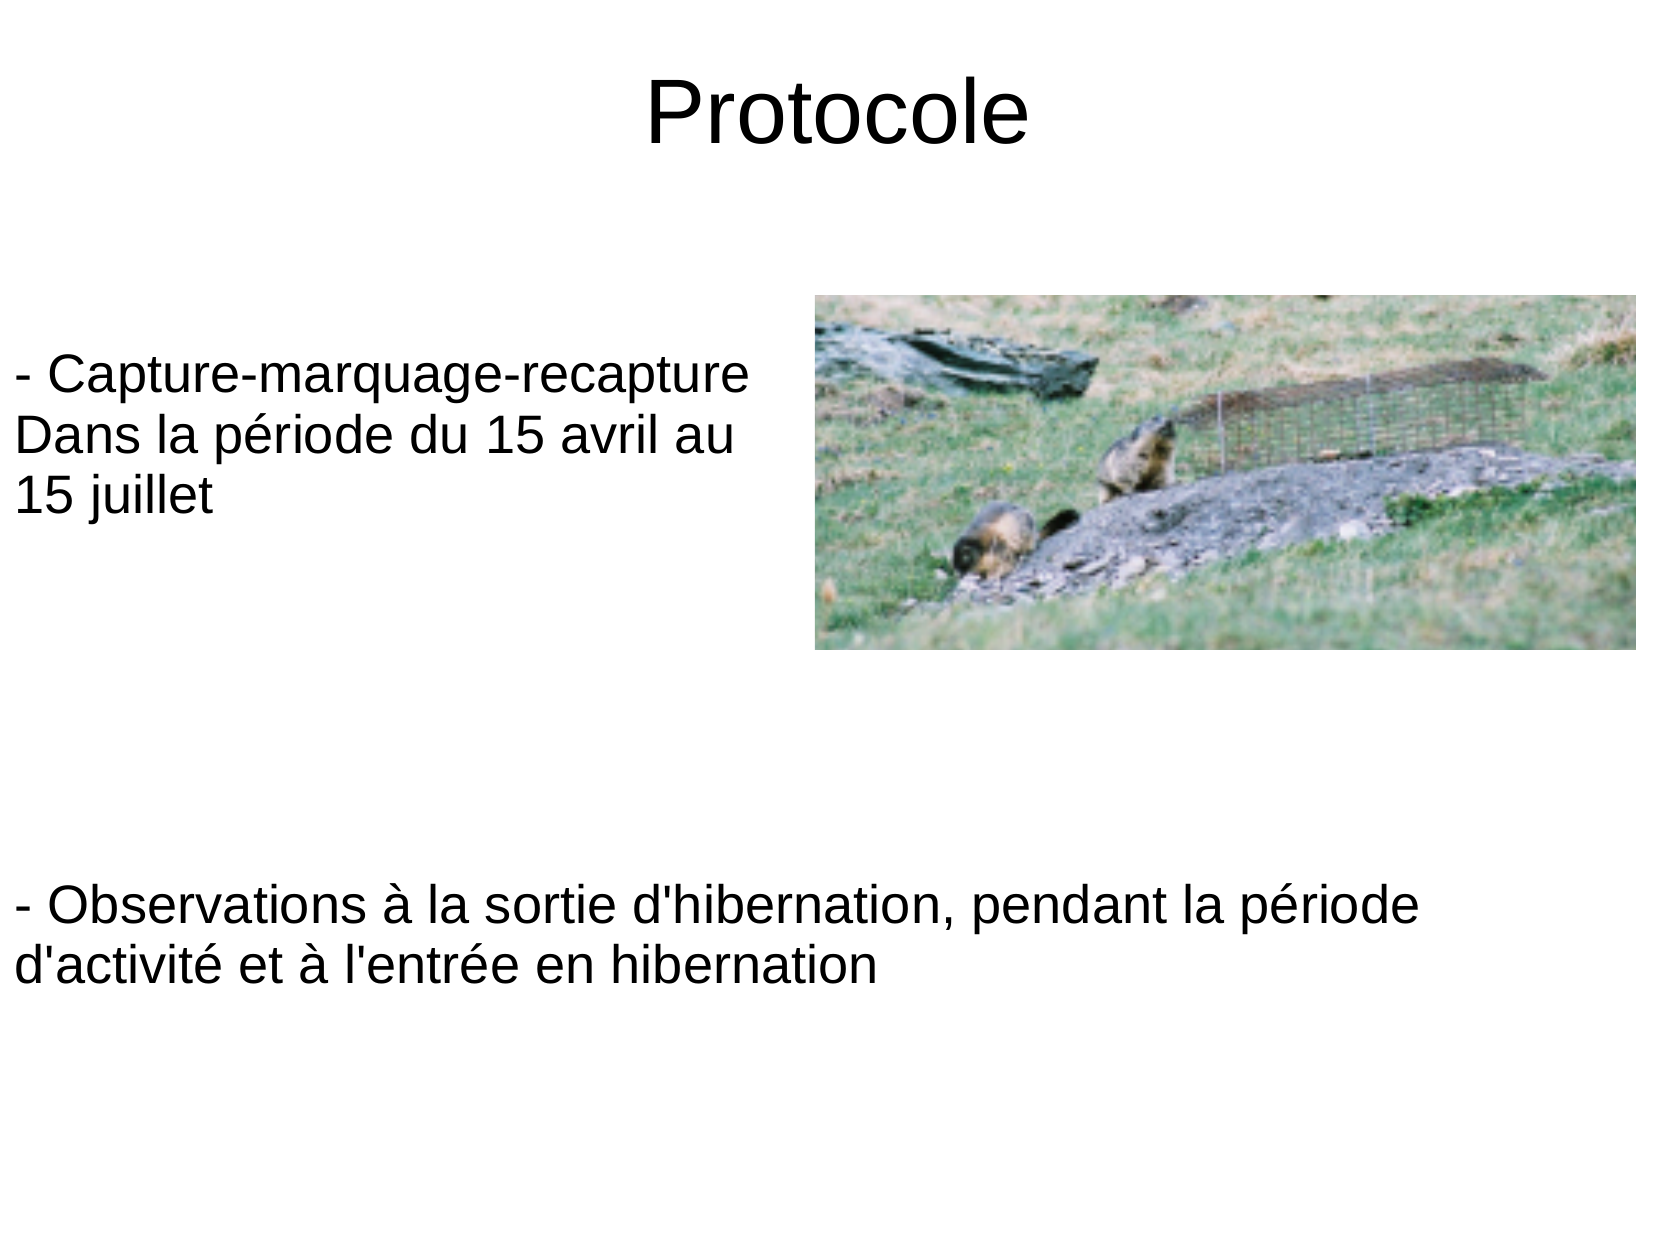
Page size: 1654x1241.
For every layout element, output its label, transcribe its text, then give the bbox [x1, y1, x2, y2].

title Protocole [0, 8, 1654, 215]
text_box - Capture-marquage-recapture Dans la période du 15 avril au 15 juillet - Observations à la sortie d'hibernation, pendant la période d'activité et à l'entrée en hibernation [0, 215, 1654, 1241]
picture [814, 295, 1636, 650]
